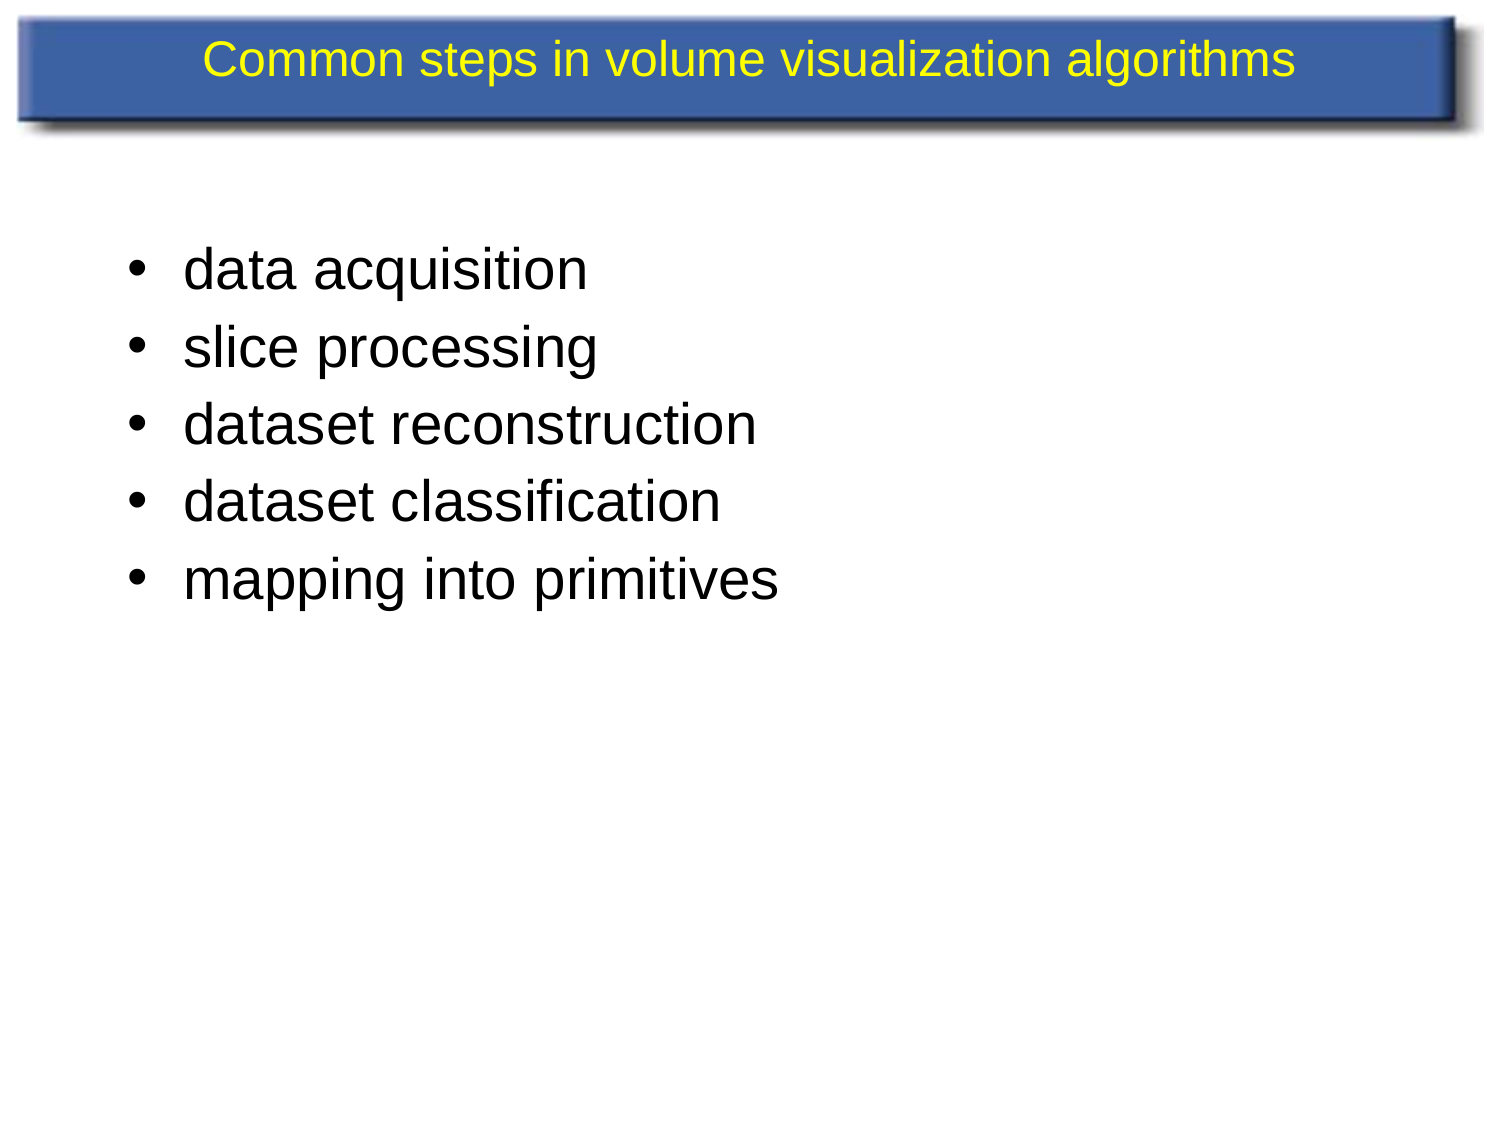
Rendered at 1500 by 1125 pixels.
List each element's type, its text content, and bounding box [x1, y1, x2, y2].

picture [16, 13, 1484, 141]
list data acquisition slice processing dataset reconstruction dataset classification mapping into primitives [112, 231, 1388, 907]
title Common steps in volume visualization algorithms [112, 0, 1388, 114]
